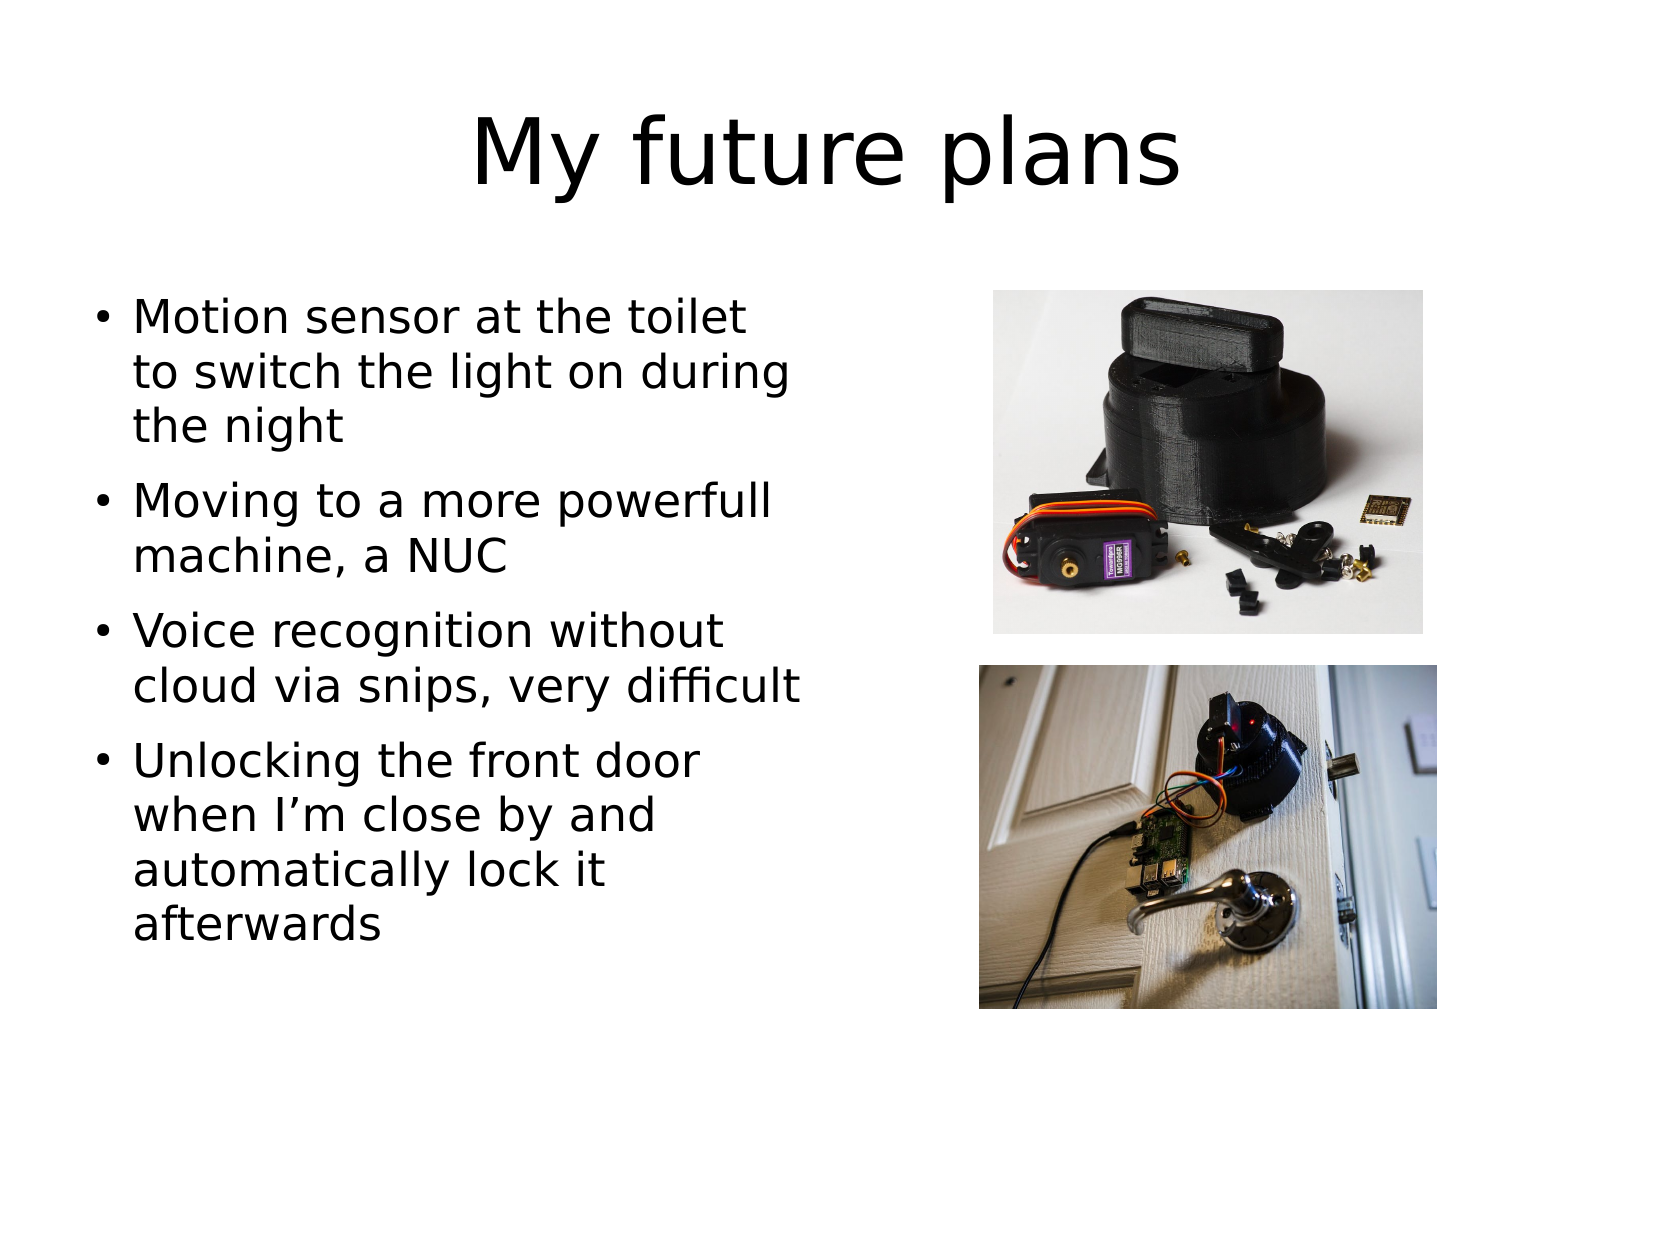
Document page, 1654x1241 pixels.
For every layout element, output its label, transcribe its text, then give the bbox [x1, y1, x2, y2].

list Motion sensor at the toilet to switch the light on during the night Moving to a more powerfull machine, a NUC Voice recognition without cloud via snips, very difficult Unlocking the front door when I’m close by and automatically lock it afterwards [82, 290, 809, 1010]
picture [993, 290, 1423, 634]
title My future plans [82, 49, 1571, 257]
picture [979, 665, 1437, 1009]
